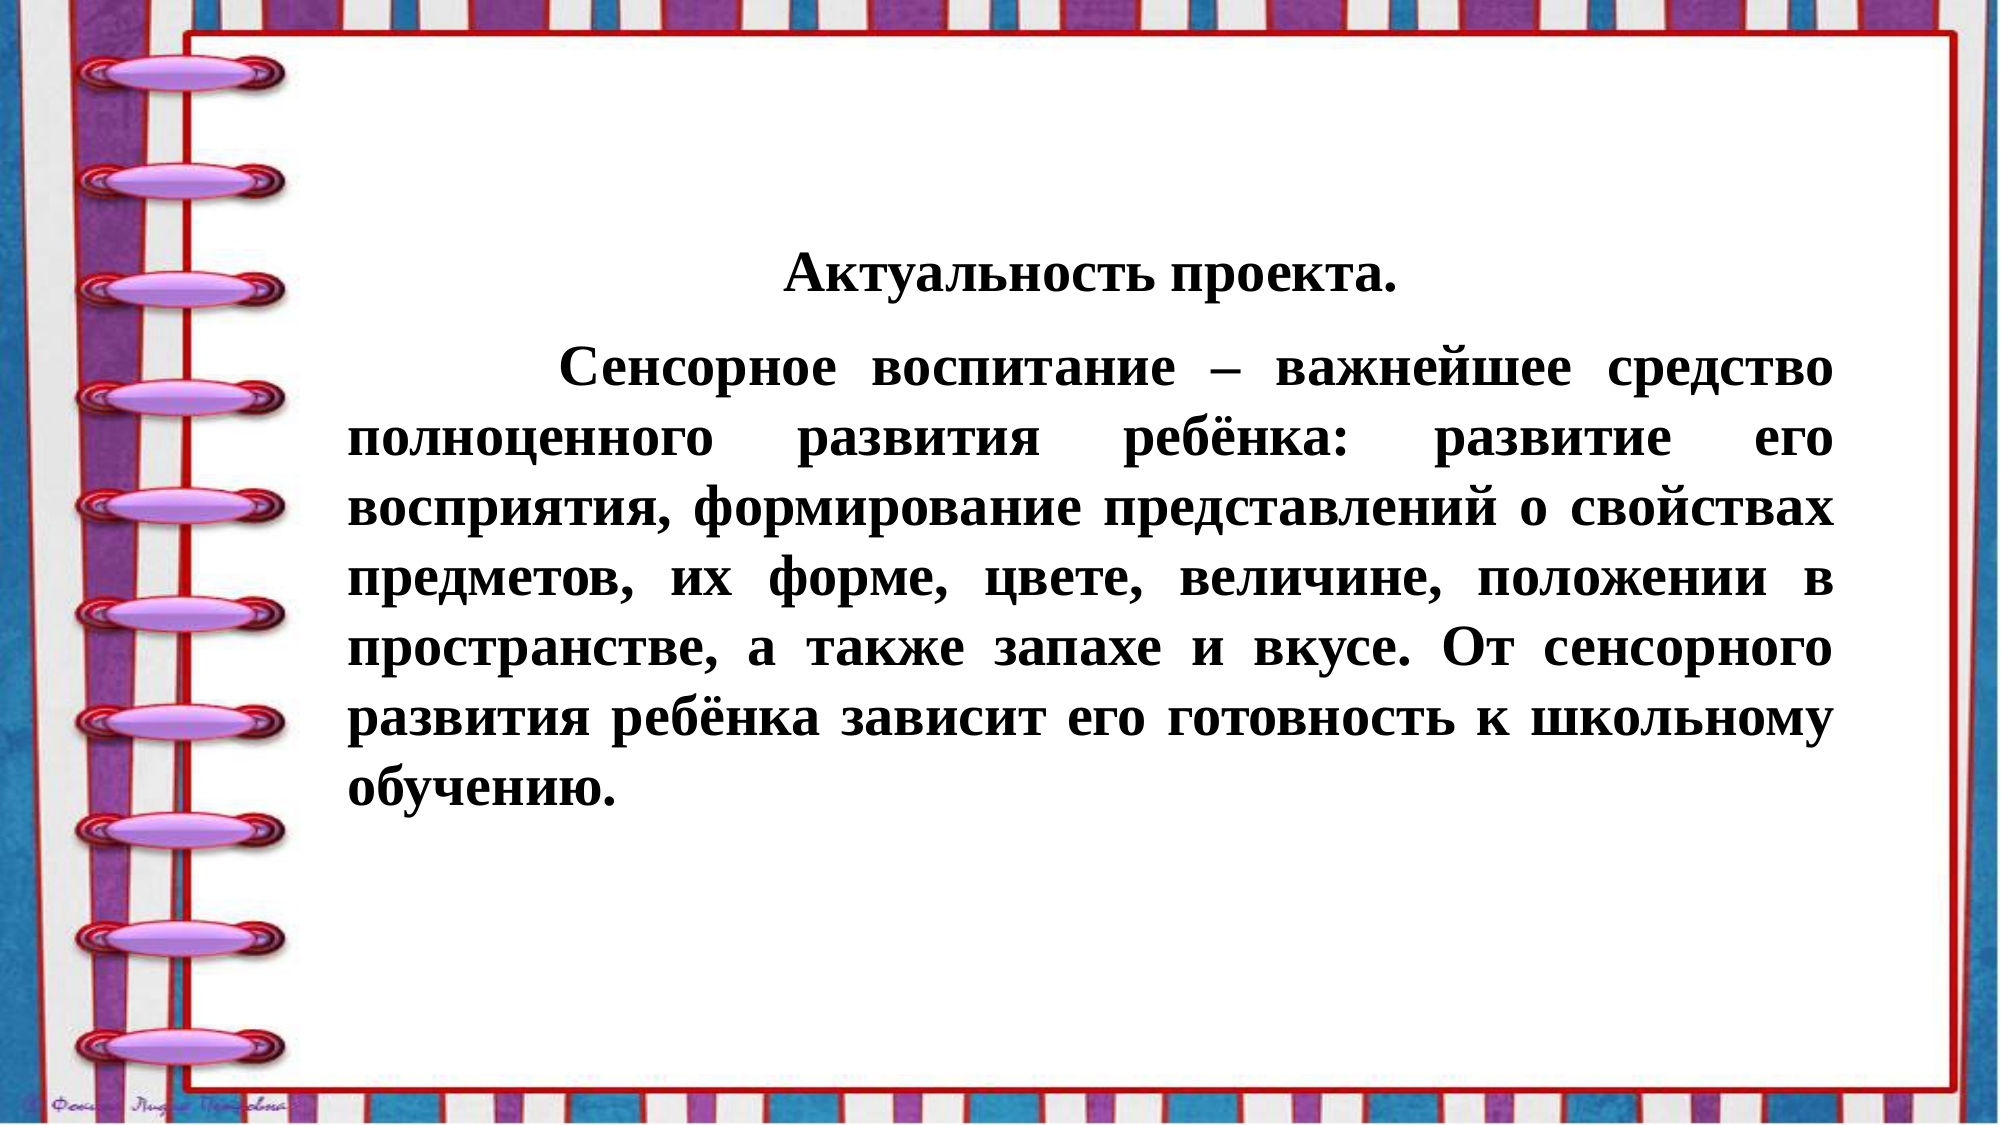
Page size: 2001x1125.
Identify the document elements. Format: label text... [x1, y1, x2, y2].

text_box Актуальность проекта. Сенсорное воспитание – важнейшее средство полноценного развития ребёнка: развитие его восприятия, формирование представлений о свойствах предметов, их форме, цвете, величине, положении в пространстве, а также запахе и вкусе. От сенсорного развития ребёнка зависит его готовность к школьному обучению. [332, 226, 1850, 825]
picture [0, 0, 2000, 1125]
